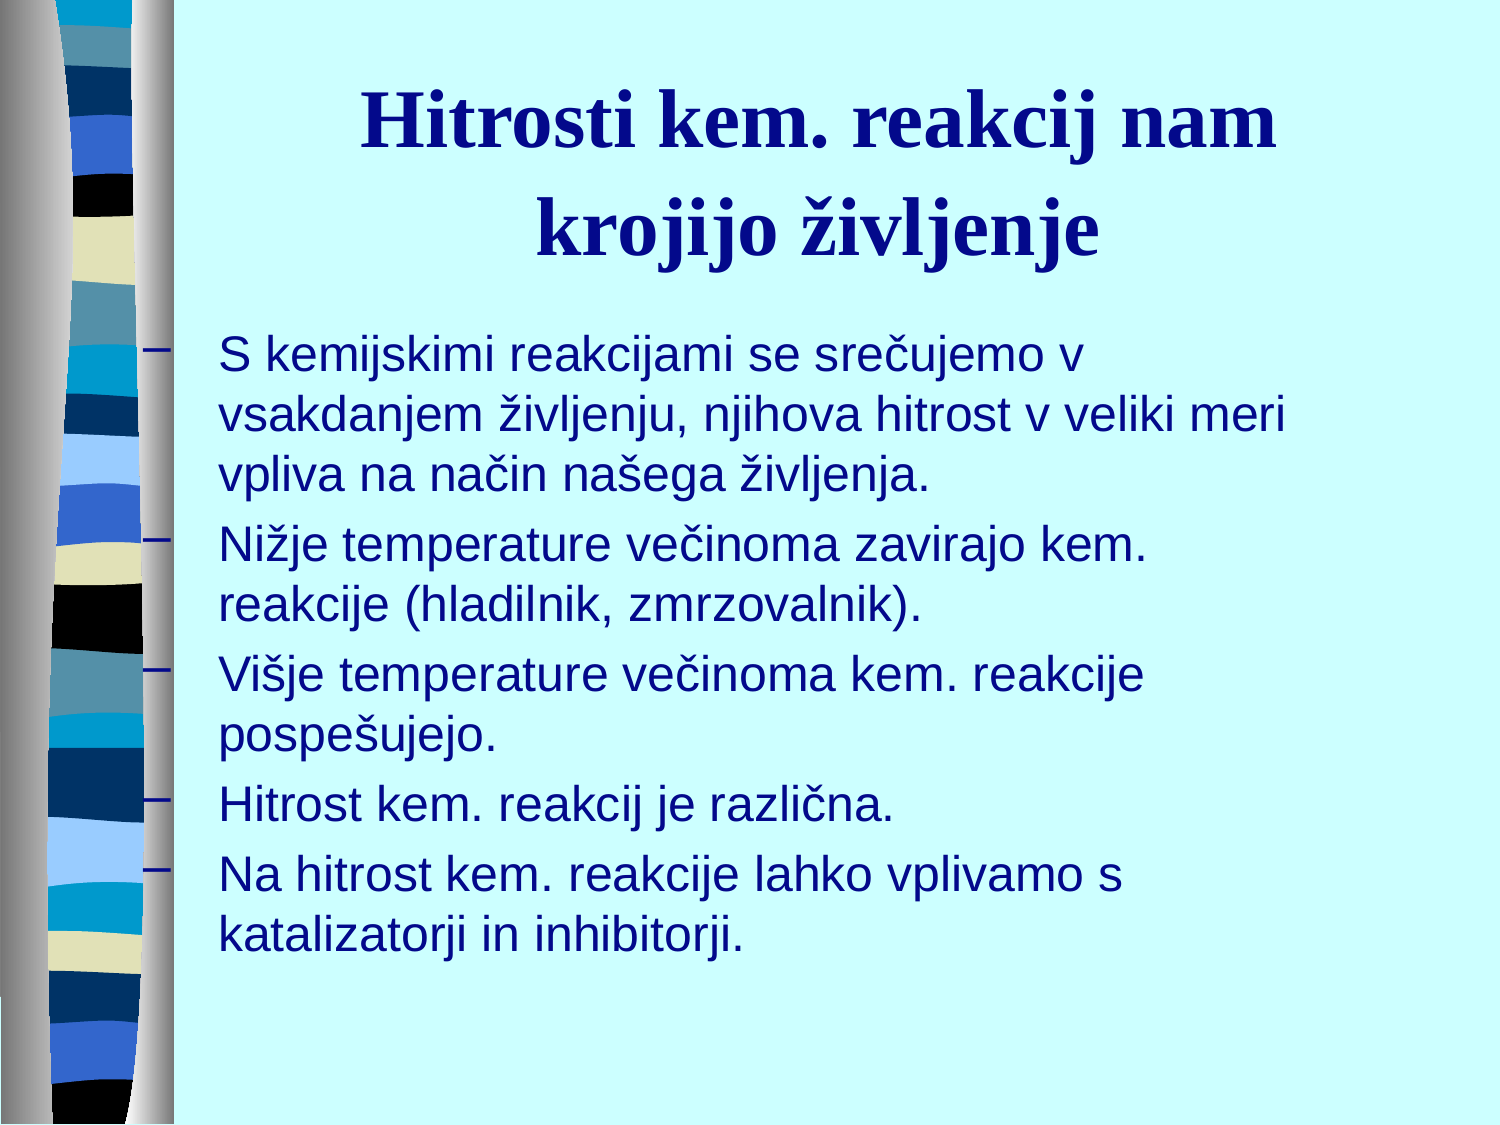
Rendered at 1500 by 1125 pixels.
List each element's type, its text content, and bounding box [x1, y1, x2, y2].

list S kemijskimi reakcijami se srečujemo v vsakdanjem življenju, njihova hitrost v veliki meri vpliva na način našega življenja. Nižje temperature večinoma zavirajo kem. reakcije (hladilnik, zmrzovalnik). Višje temperature večinoma kem. reakcije pospešujejo. Hitrost kem. reakcij je različna. Na hitrost kem. reakcije lahko vplivamo s katalizatorji in inhibitorji. [53, 314, 1329, 990]
title Hitrosti kem. reakcij nam krojijo življenje [192, 75, 1468, 263]
